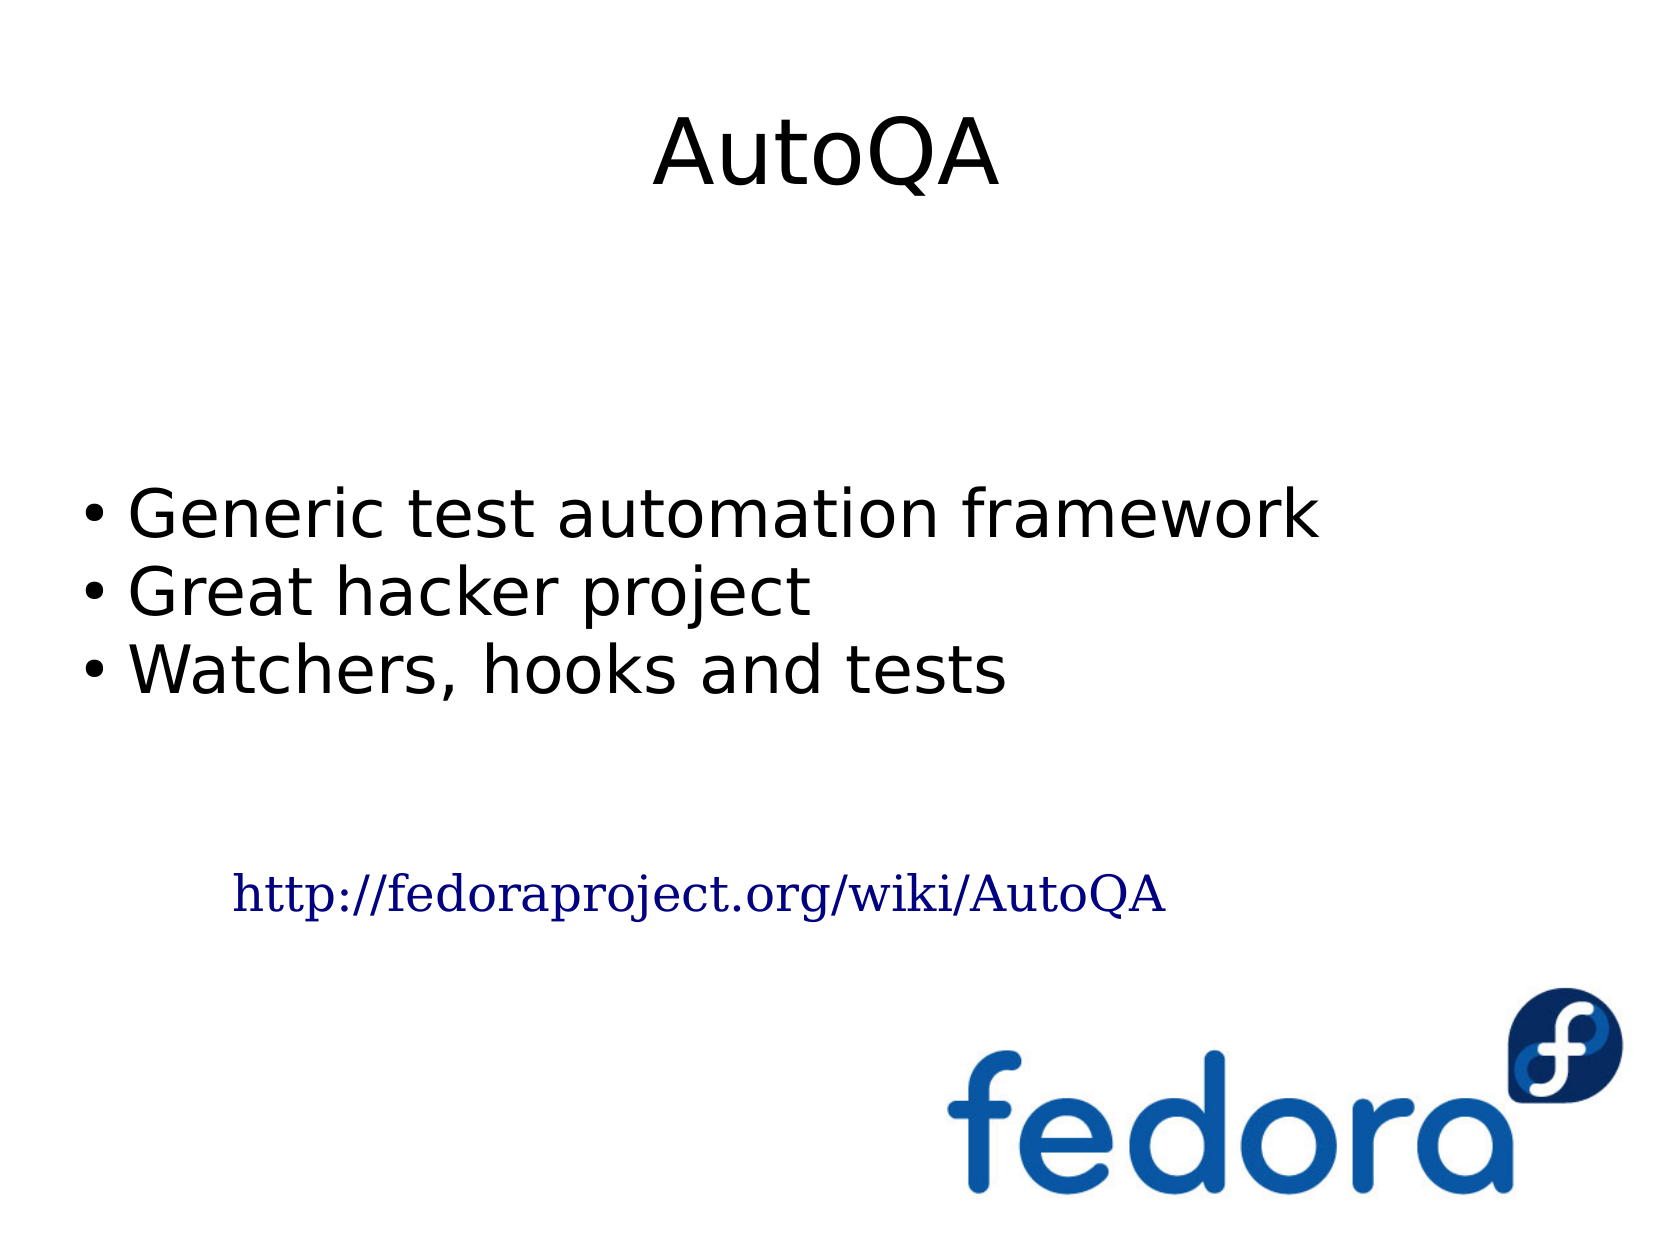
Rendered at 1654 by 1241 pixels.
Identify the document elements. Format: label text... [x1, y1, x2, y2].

subtitle Generic test automation framework Great hacker project Watchers, hooks and tests http://fedoraproject.org/wiki/AutoQA [82, 290, 1571, 1109]
title AutoQA [82, 49, 1571, 257]
picture [925, 967, 1638, 1223]
